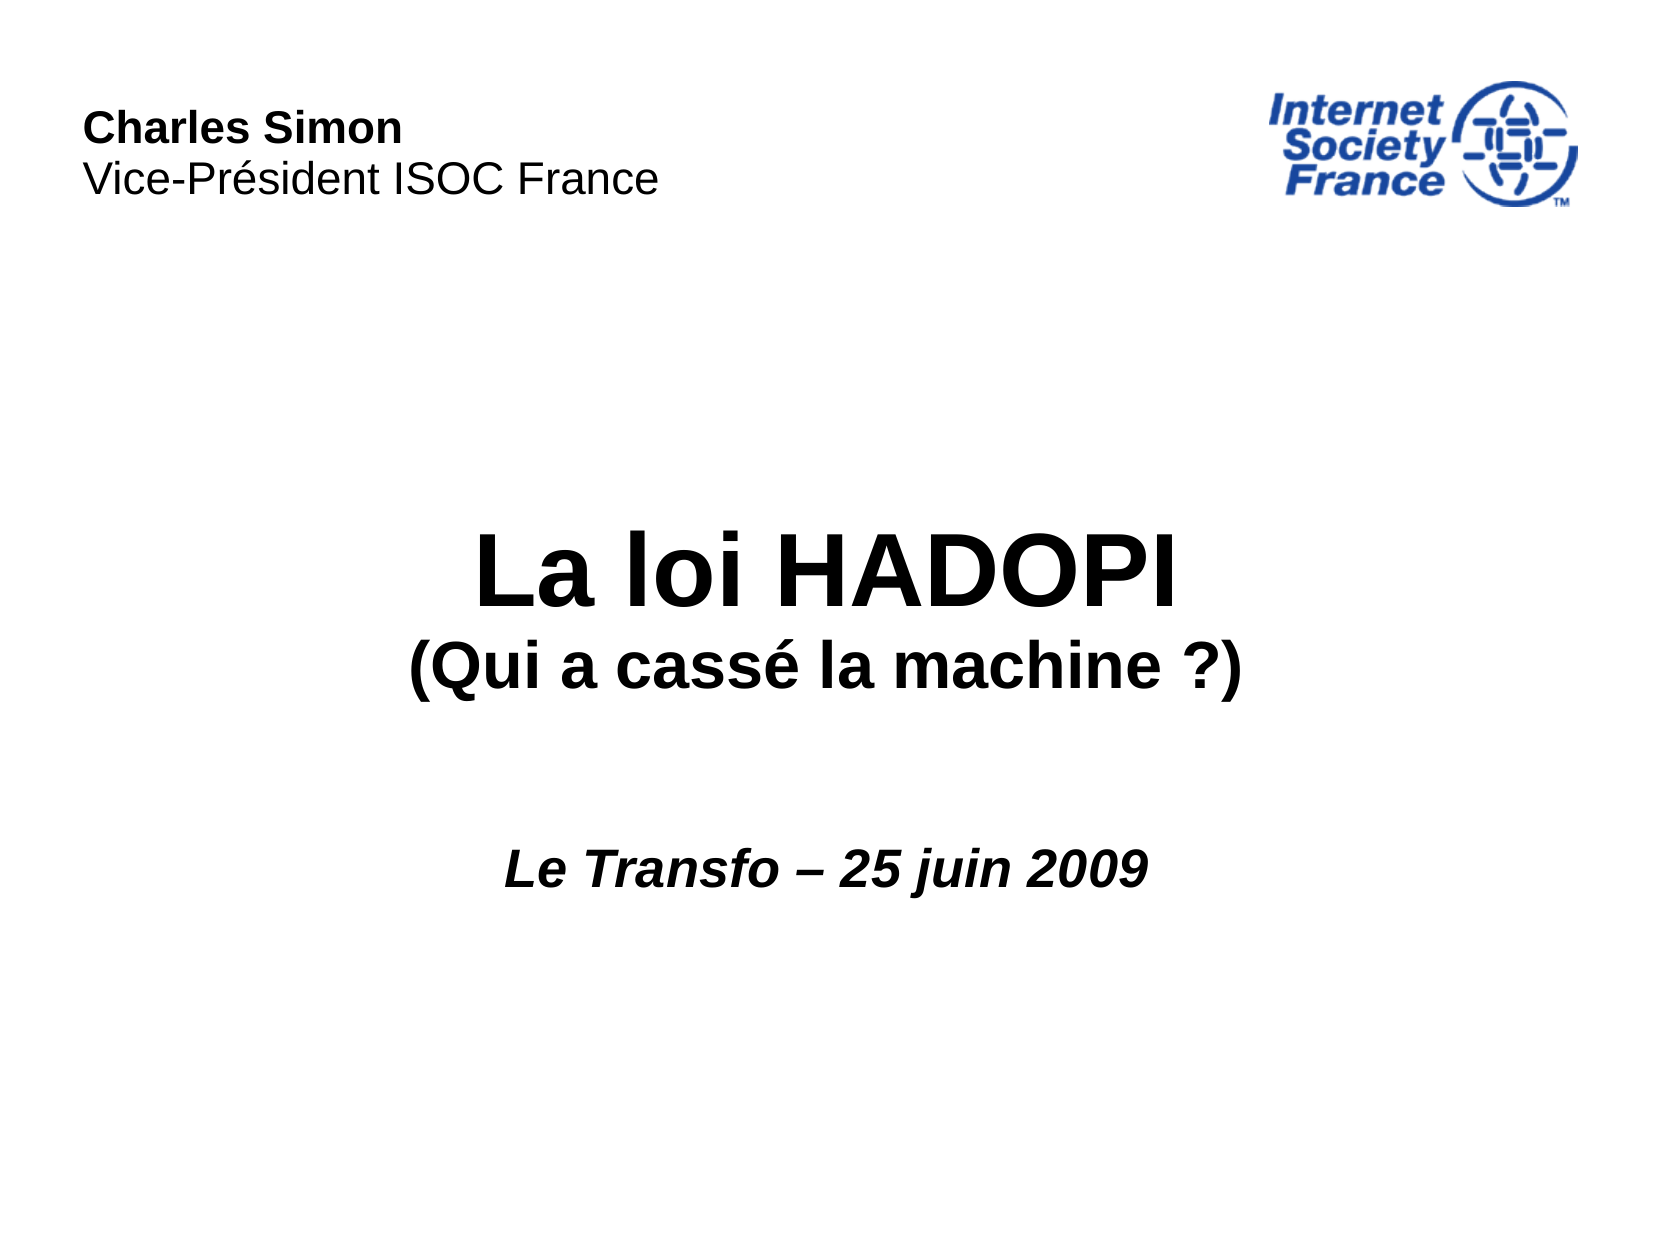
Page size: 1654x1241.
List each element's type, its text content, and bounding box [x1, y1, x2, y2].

subtitle La loi HADOPI (Qui a cassé la machine ?) Le Transfo – 25 juin 2009 [82, 296, 1571, 1115]
title Charles Simon Vice-Président ISOC France [82, 49, 1571, 257]
picture [1269, 81, 1578, 207]
